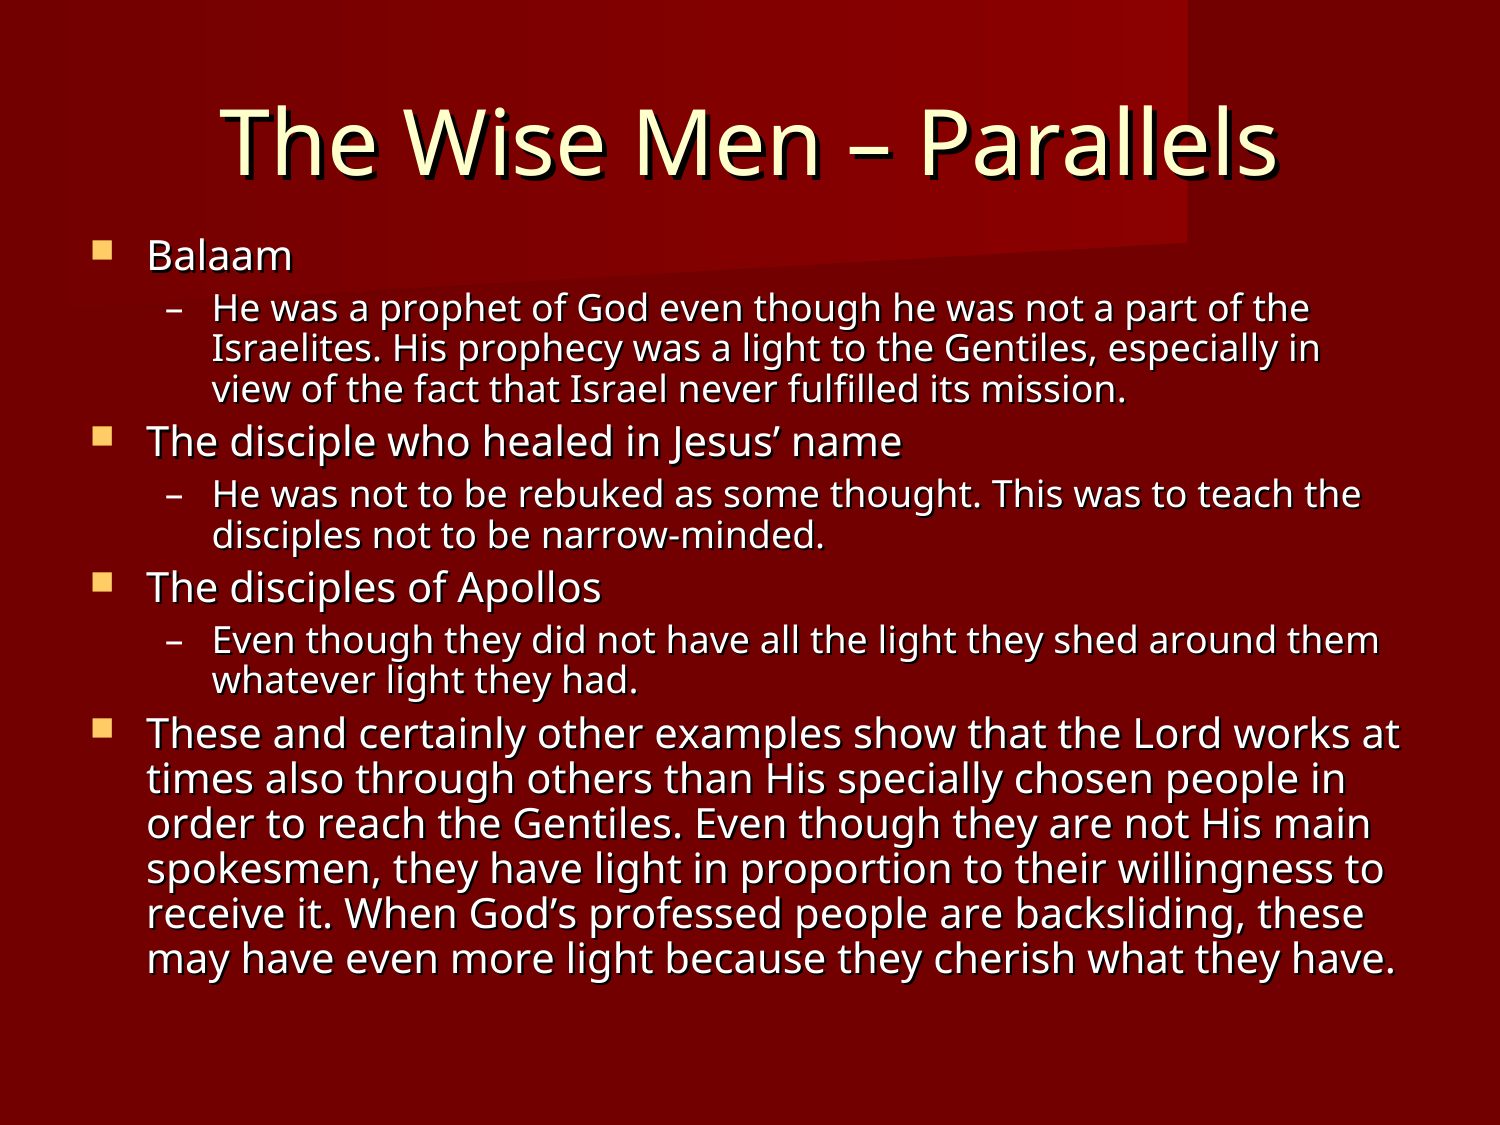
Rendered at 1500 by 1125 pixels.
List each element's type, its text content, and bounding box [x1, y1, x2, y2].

list Balaam He was a prophet of God even though he was not a part of the Israelites. His prophecy was a light to the Gentiles, especially in view of the fact that Israel never fulfilled its mission. The disciple who healed in Jesus’ name He was not to be rebuked as some thought. This was to teach the disciples not to be narrow-minded. The disciples of Apollos Even though they did not have all the light they shed around them whatever light they had. These and certainly other examples show that the Lord works at times also through others than His specially chosen people in order to reach the Gentiles. Even though they are not His main spokesmen, they have light in proportion to their willingness to receive it. When God’s professed people are backsliding, these may have even more light because they cherish what they have. [75, 227, 1426, 1035]
title The Wise Men – Parallels [75, 45, 1426, 227]
